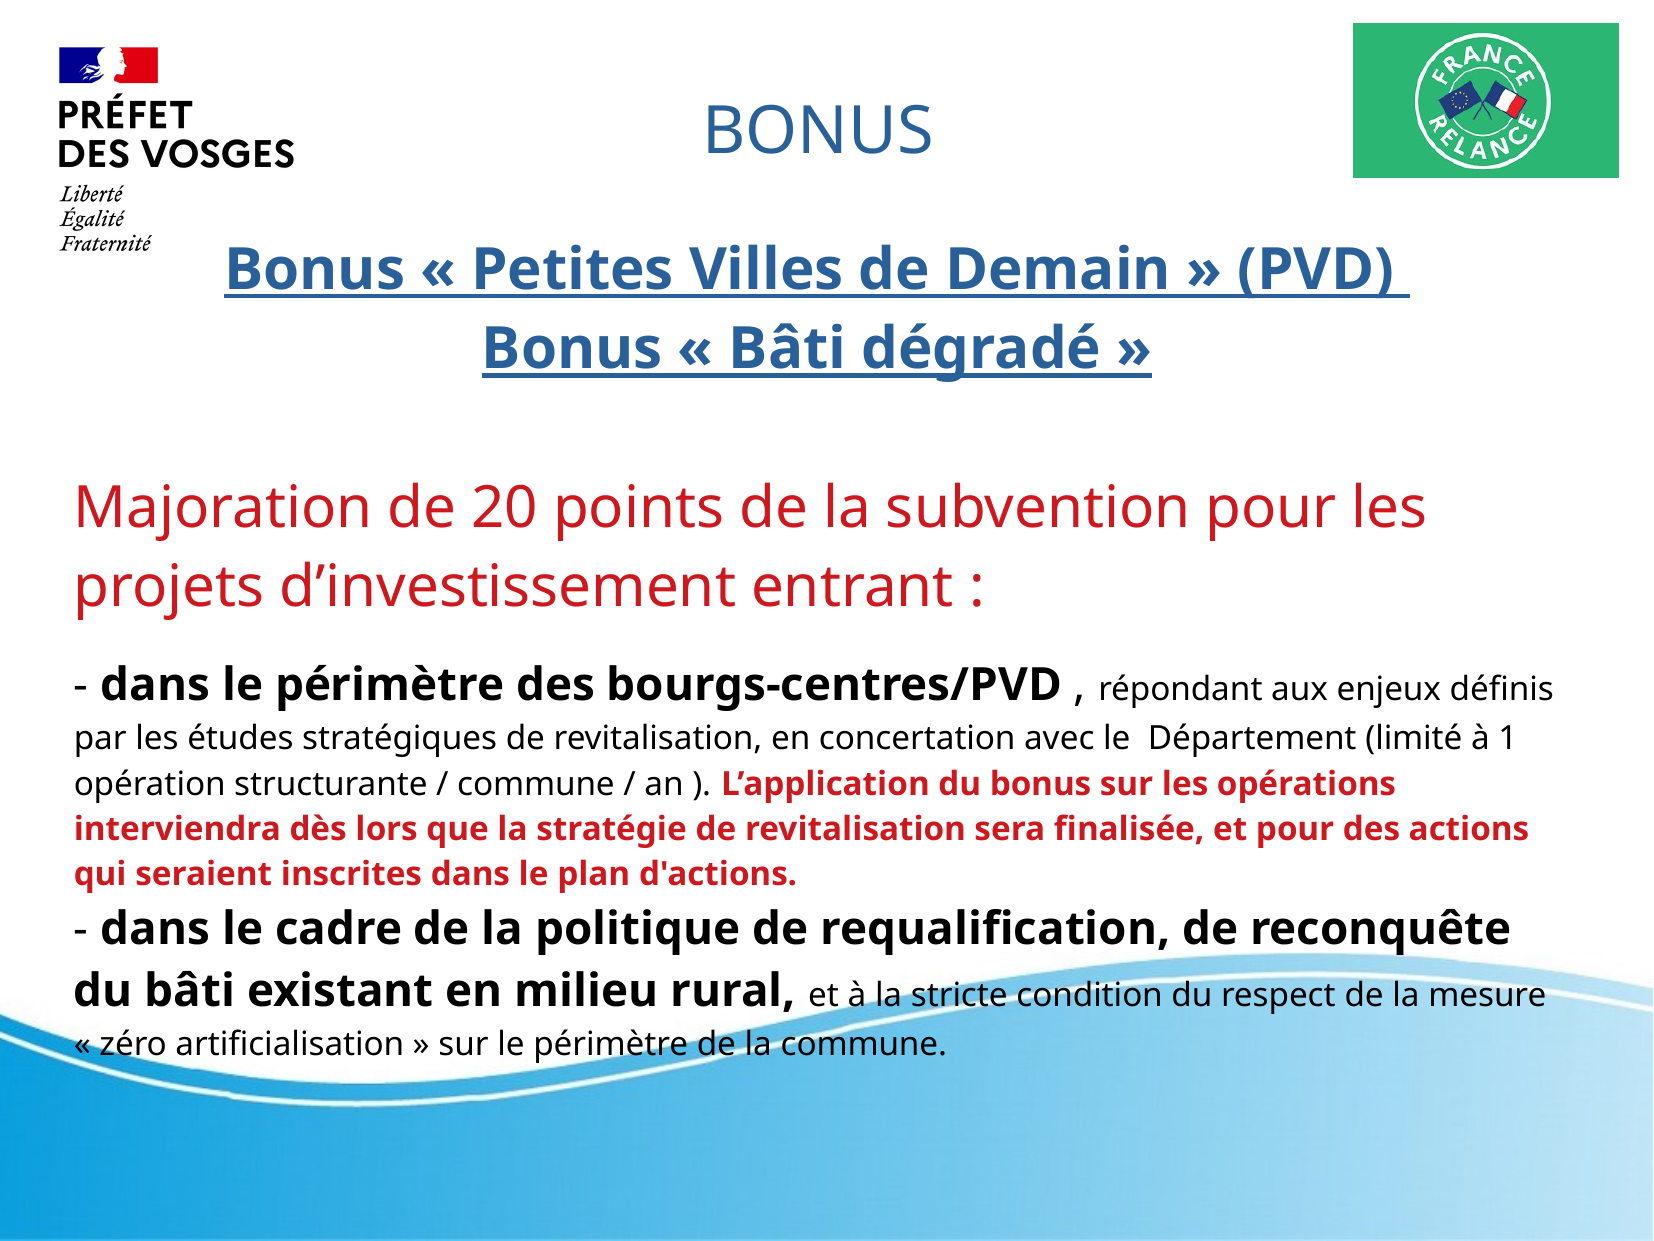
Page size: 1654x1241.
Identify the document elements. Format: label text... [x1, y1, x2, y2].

picture [454, 985, 464, 991]
picture [610, 985, 620, 991]
picture [1077, 990, 1087, 1004]
picture [1571, 23, 1619, 178]
picture [82, 986, 92, 1001]
picture [23, 11, 82, 286]
picture [638, 985, 648, 1001]
picture [1349, 990, 1359, 1004]
picture [0, 952, 1654, 1241]
picture [154, 986, 164, 1001]
picture [1176, 990, 1186, 1004]
picture [112, 985, 122, 1001]
picture [701, 985, 711, 1001]
title BONUS [82, 0, 1571, 219]
picture [750, 994, 758, 1001]
picture [256, 985, 266, 991]
picture [365, 994, 373, 1001]
picture [182, 994, 190, 1001]
text_box Bonus « Petites Villes de Demain » (PVD) Bonus « Bâti dégradé » Majoration de 20 points de la subvention pour les projets d’investissement entrant : - dans le périmètre des bourgs-centres/PVD , répondant aux enjeux définis par les études stratégiques de revitalisation, en concertation avec le Département (limité à 1 opération structurante / commune / an ). L’application du bonus sur les opérations interviendra dès lors que la stratégie de revitalisation sera finalisée, et pour des actions qui seraient inscrites dans le plan d'actions. - dans le cadre de la politique de requalification, de reconquête du bâti existant en milieu rural, et à la stricte condition du respect de la mesure « zéro artificialisation » sur le périmètre de la commune. [59, 219, 1576, 985]
